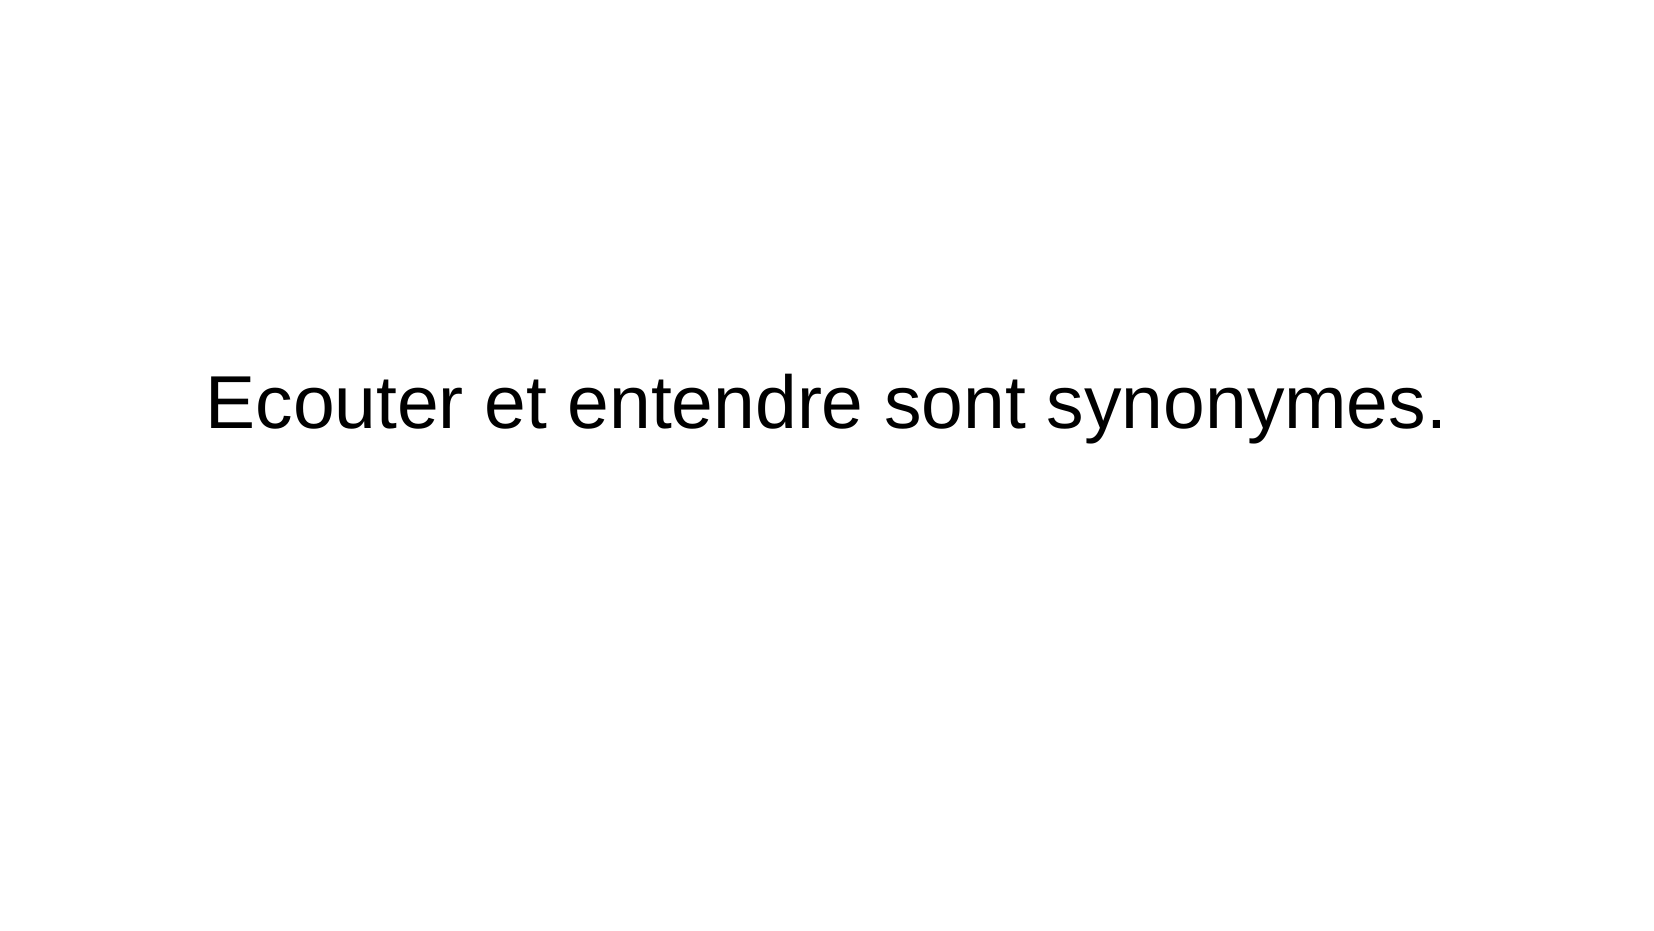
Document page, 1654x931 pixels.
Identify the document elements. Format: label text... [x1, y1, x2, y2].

title Ecouter et entendre sont synonymes. [82, 37, 1571, 768]
